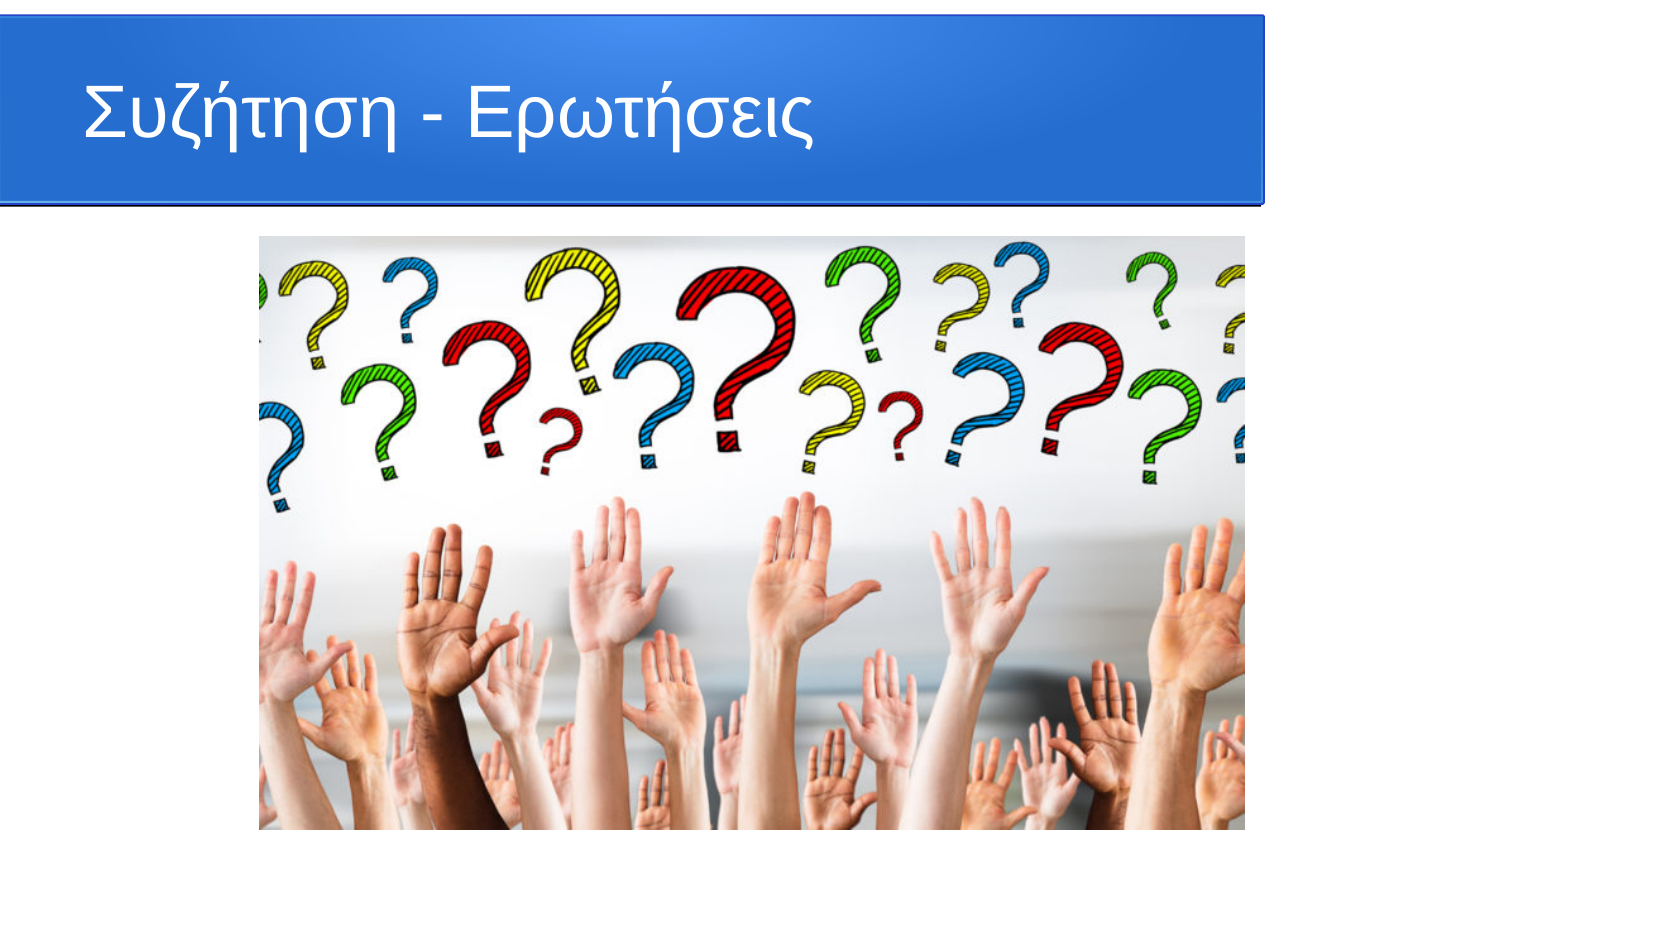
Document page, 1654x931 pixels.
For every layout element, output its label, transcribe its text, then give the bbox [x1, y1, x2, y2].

picture [259, 236, 1245, 830]
title Συζήτηση - Ερωτήσεις [82, 35, 1235, 189]
